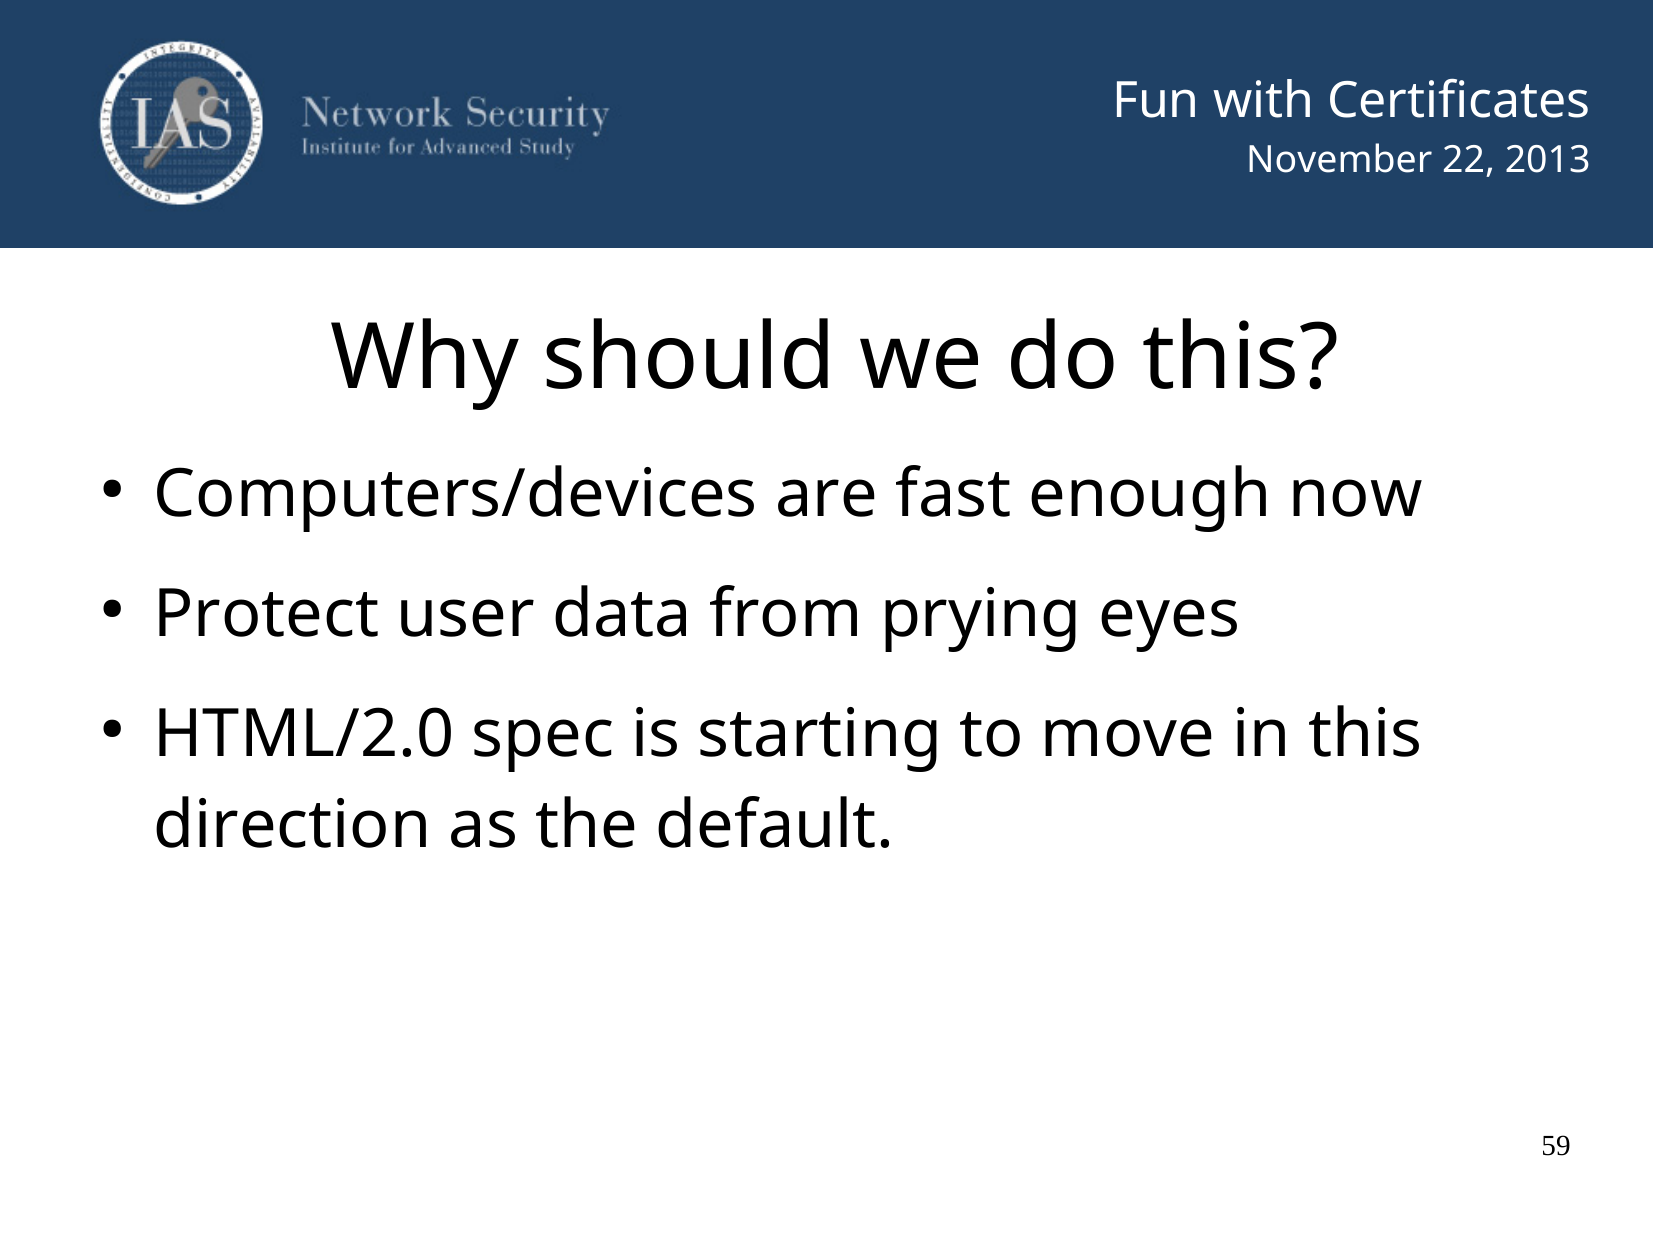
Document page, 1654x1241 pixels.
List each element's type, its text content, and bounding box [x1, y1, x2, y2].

list Why should we do this? Computers/devices are fast enough now Protect user data from prying eyes HTML/2.0 spec is starting to move in this direction as the default. [82, 290, 1571, 1088]
picture [0, 0, 1653, 248]
